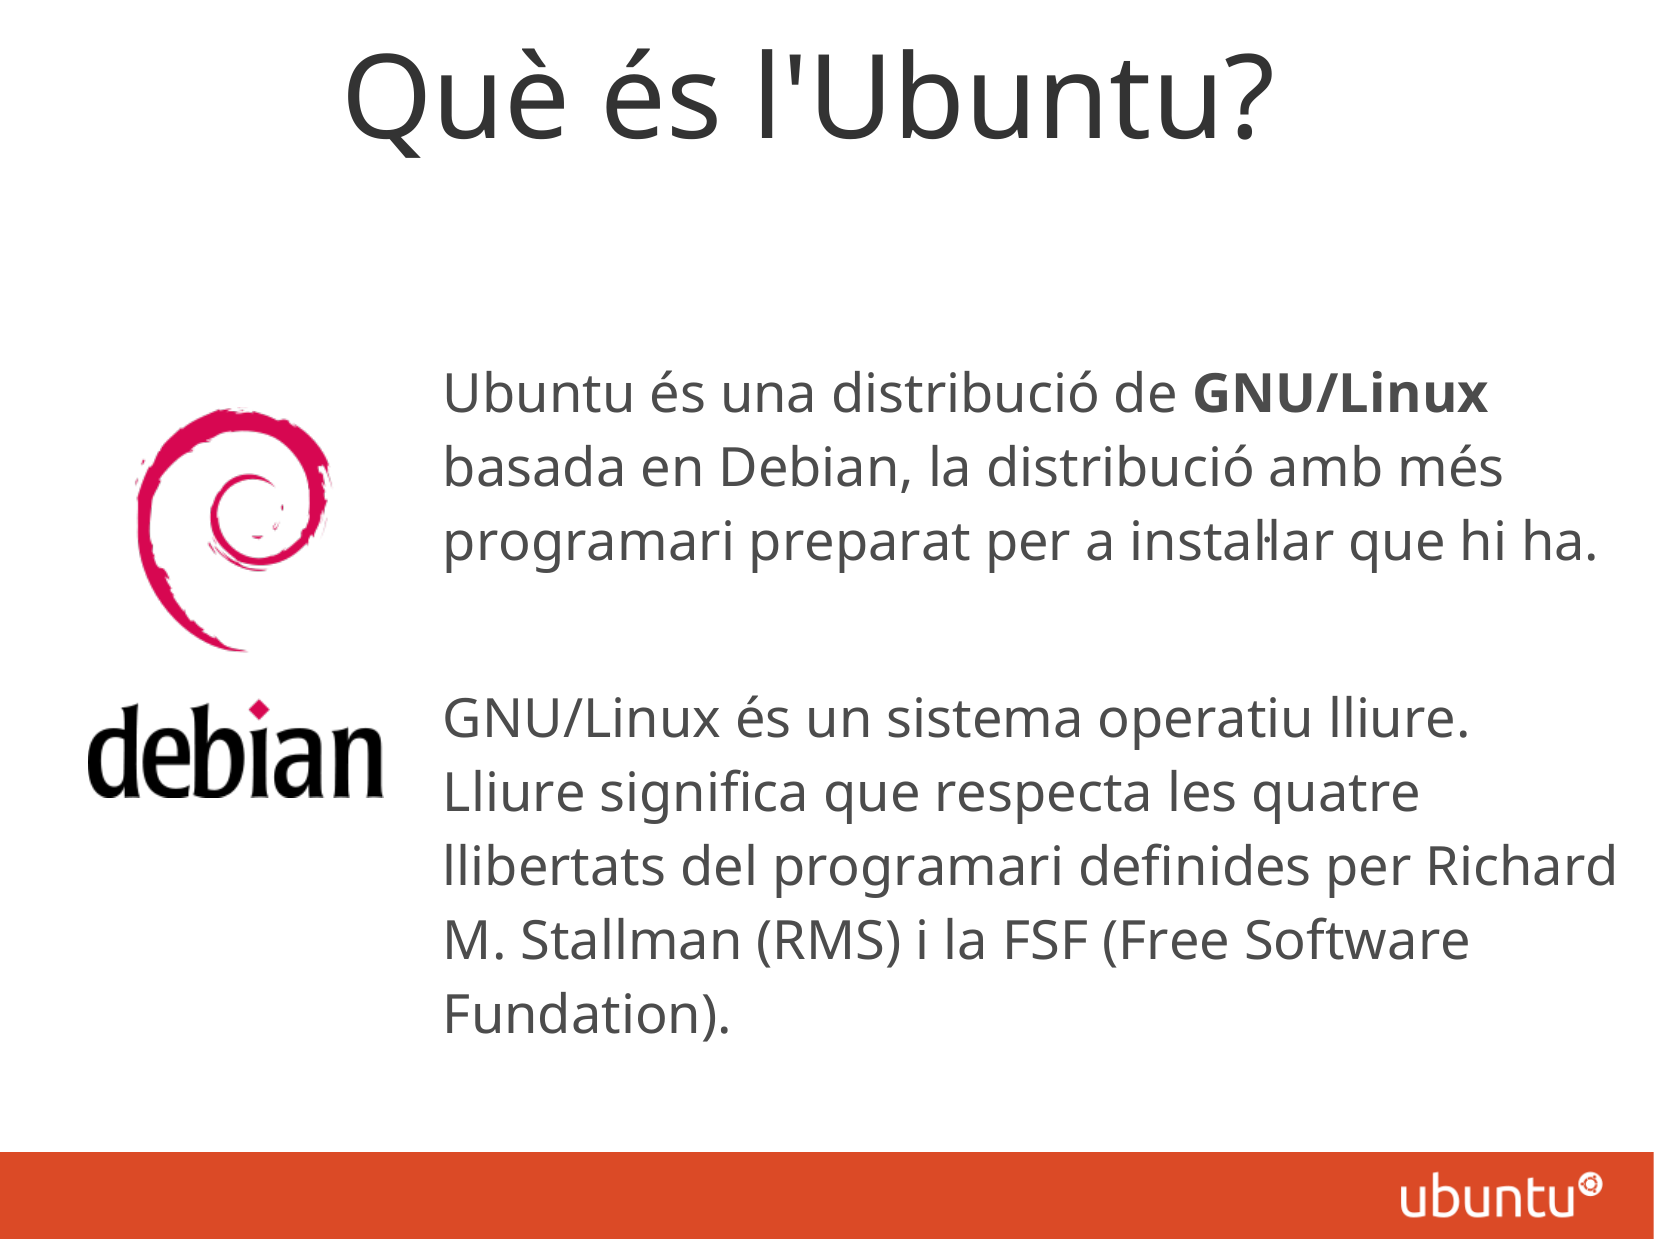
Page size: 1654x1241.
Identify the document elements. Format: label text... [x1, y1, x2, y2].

title Què és l'Ubuntu? [22, 0, 1447, 214]
picture [0, 1152, 1654, 1239]
text_box Ubuntu és una distribució de GNU/Linux basada en Debian, la distribució amb més programari preparat per a instal·lar que hi ha. GNU/Linux és un sistema operatiu lliure. Lliure significa que respecta les quatre llibertats del programari definides per Richard M. Stallman (RMS) i la FSF (Free Software Fundation). [442, 354, 1625, 871]
picture [88, 407, 384, 798]
